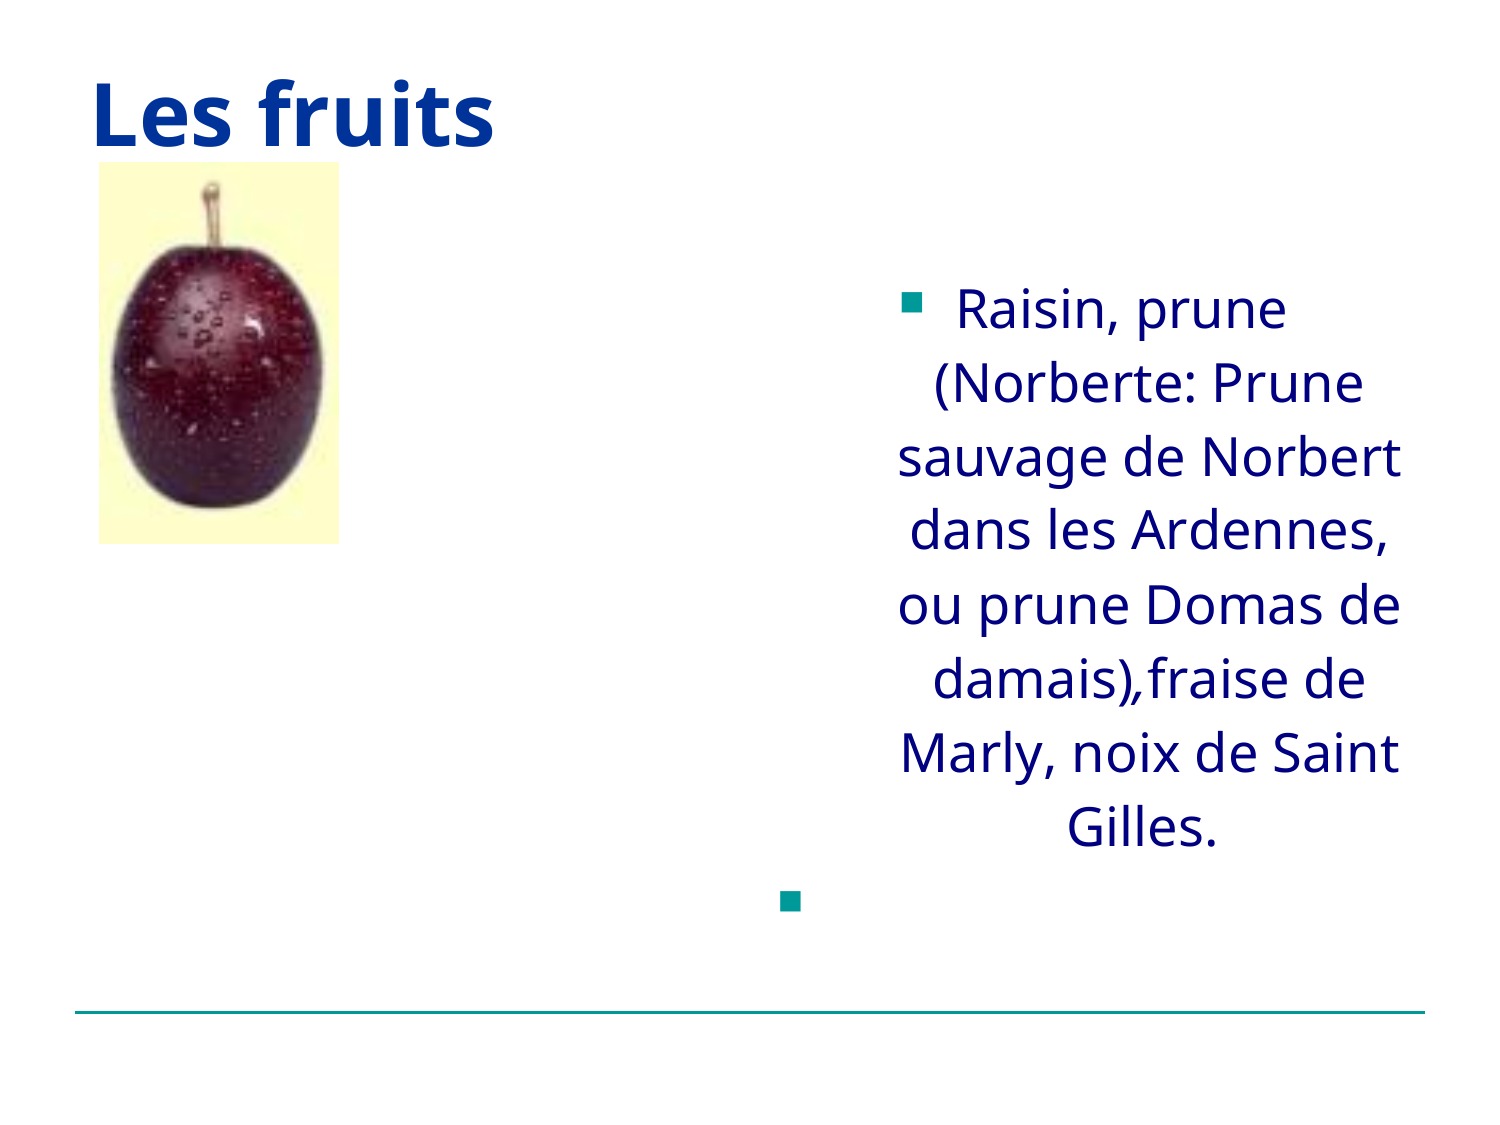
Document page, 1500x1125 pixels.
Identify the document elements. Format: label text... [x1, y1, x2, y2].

list Raisin, prune (Norberte: Prune sauvage de Norbert dans les Ardennes, ou prune Domas de damais),fraise de Marly, noix de Saint Gilles. [762, 262, 1426, 1006]
title Les fruits [75, 45, 1426, 233]
picture [99, 162, 339, 544]
